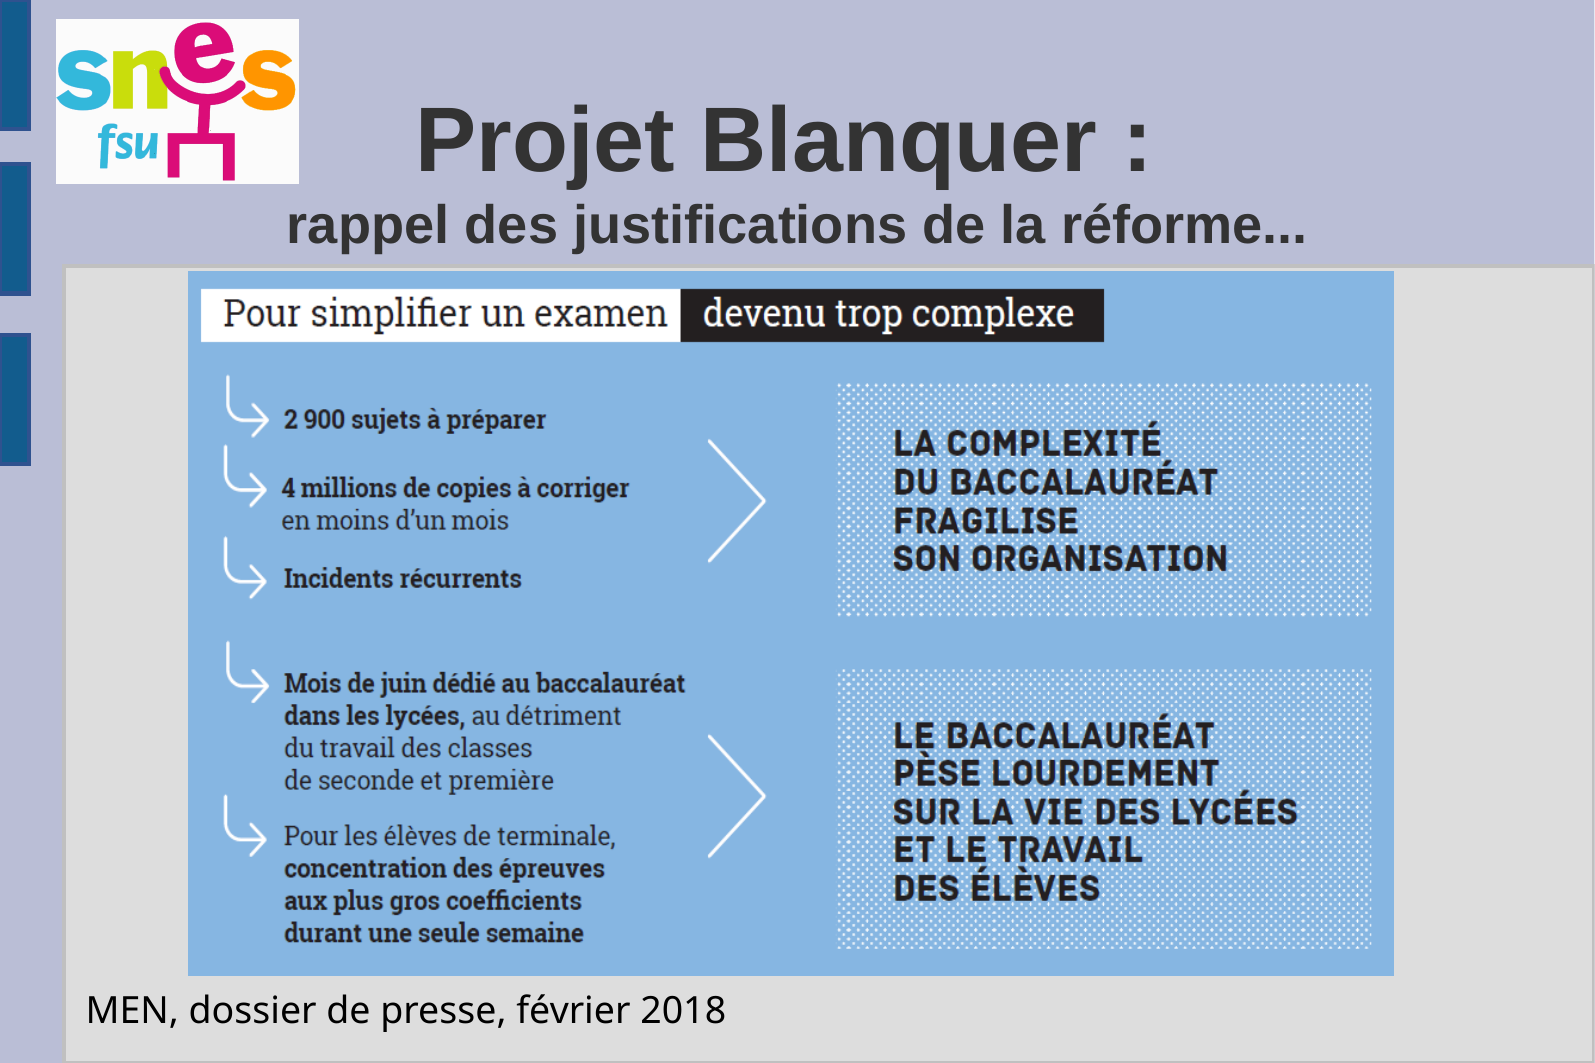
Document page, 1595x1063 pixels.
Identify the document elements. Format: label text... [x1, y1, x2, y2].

text_box MEN, dossier de presse, février 2018 [70, 980, 827, 1063]
picture [56, 19, 299, 184]
title Projet Blanquer : rappel des justifications de la réforme... [117, 56, 1479, 277]
picture [188, 271, 1394, 976]
